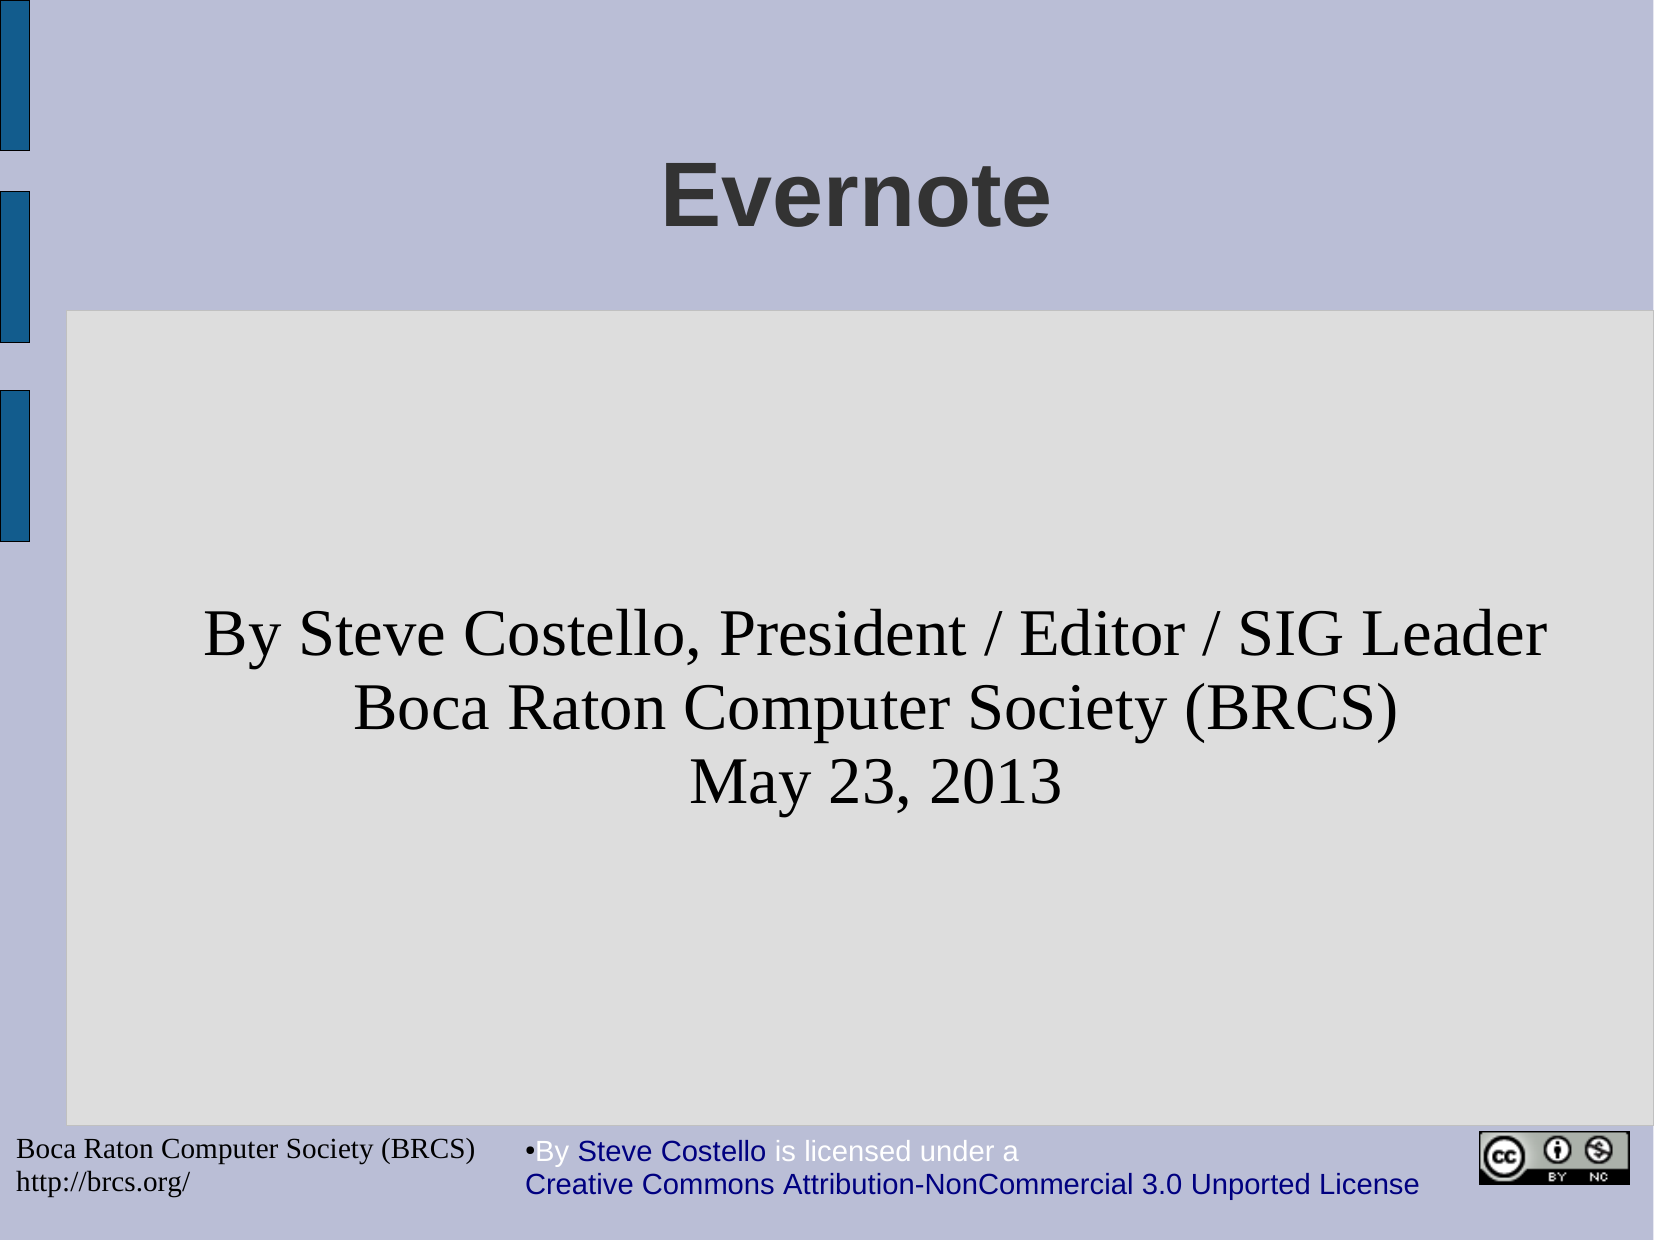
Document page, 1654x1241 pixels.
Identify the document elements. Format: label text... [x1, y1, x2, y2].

subtitle By Steve Costello, President / Editor / SIG Leader Boca Raton Computer Society (BRCS) May 23, 2013 [178, 364, 1576, 1051]
title Evernote [121, 91, 1534, 299]
picture [1479, 1131, 1630, 1185]
